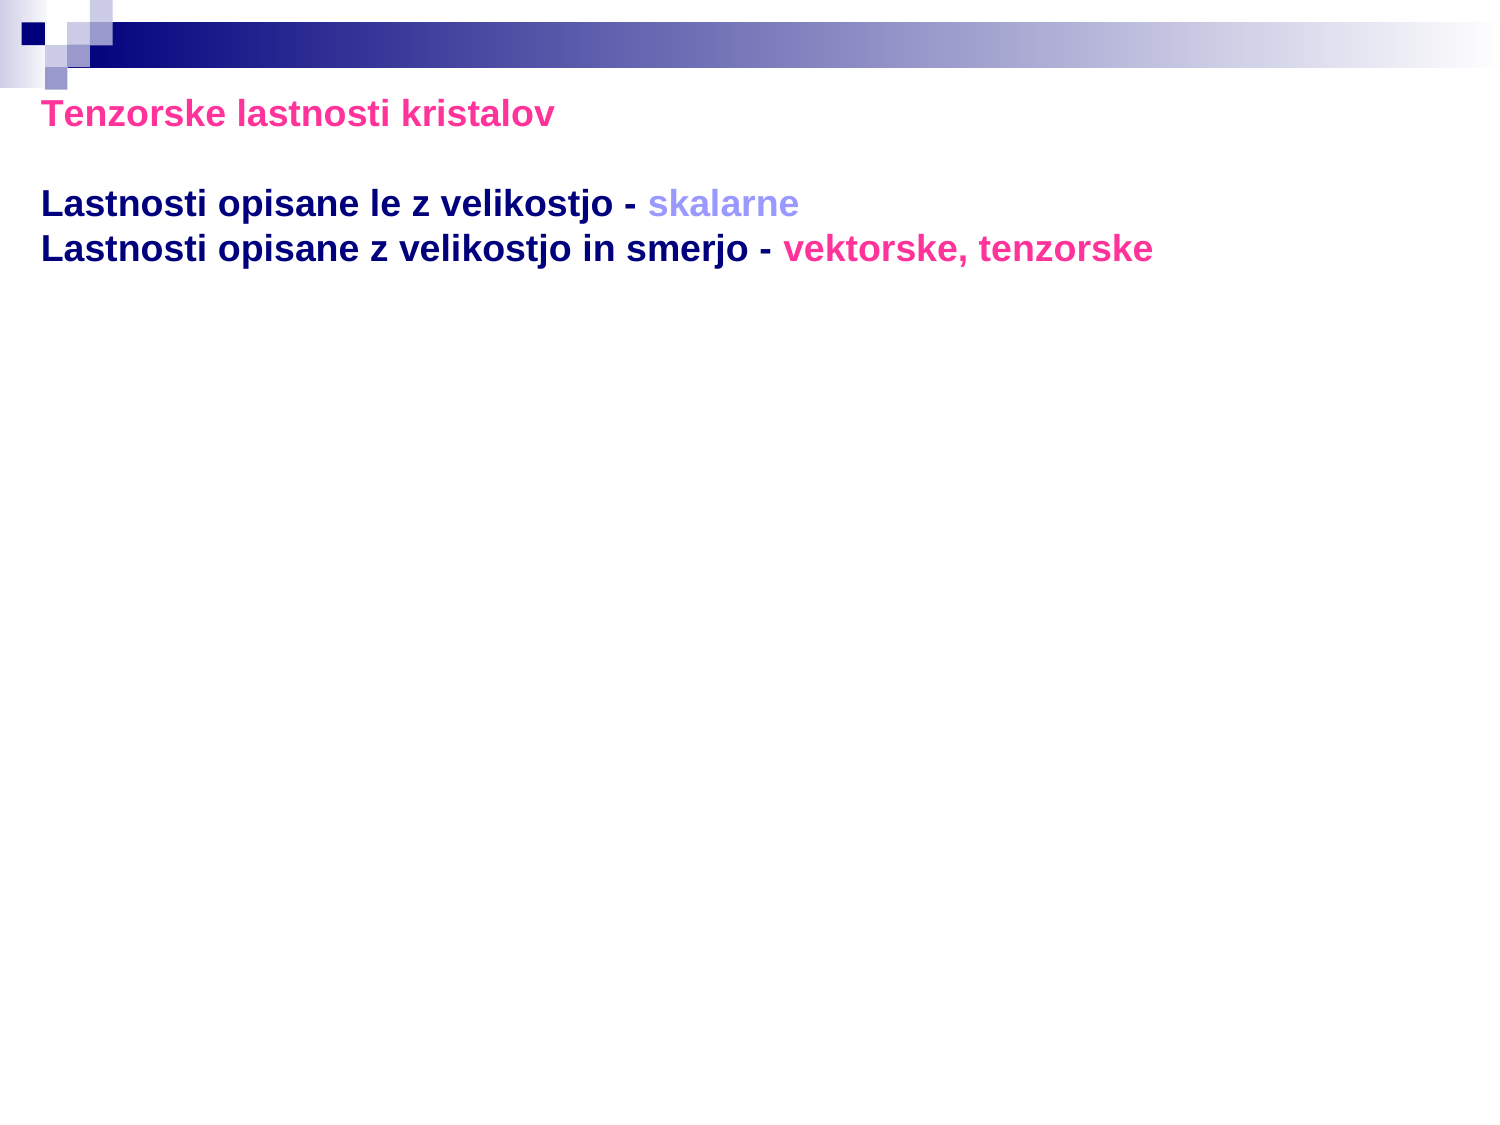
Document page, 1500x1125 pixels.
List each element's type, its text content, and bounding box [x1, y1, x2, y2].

text_box Tenzorske lastnosti kristalov Lastnosti opisane le z velikostjo - skalarne Lastnosti opisane z velikostjo in smerjo - vektorske, tenzorske [26, 81, 1169, 322]
